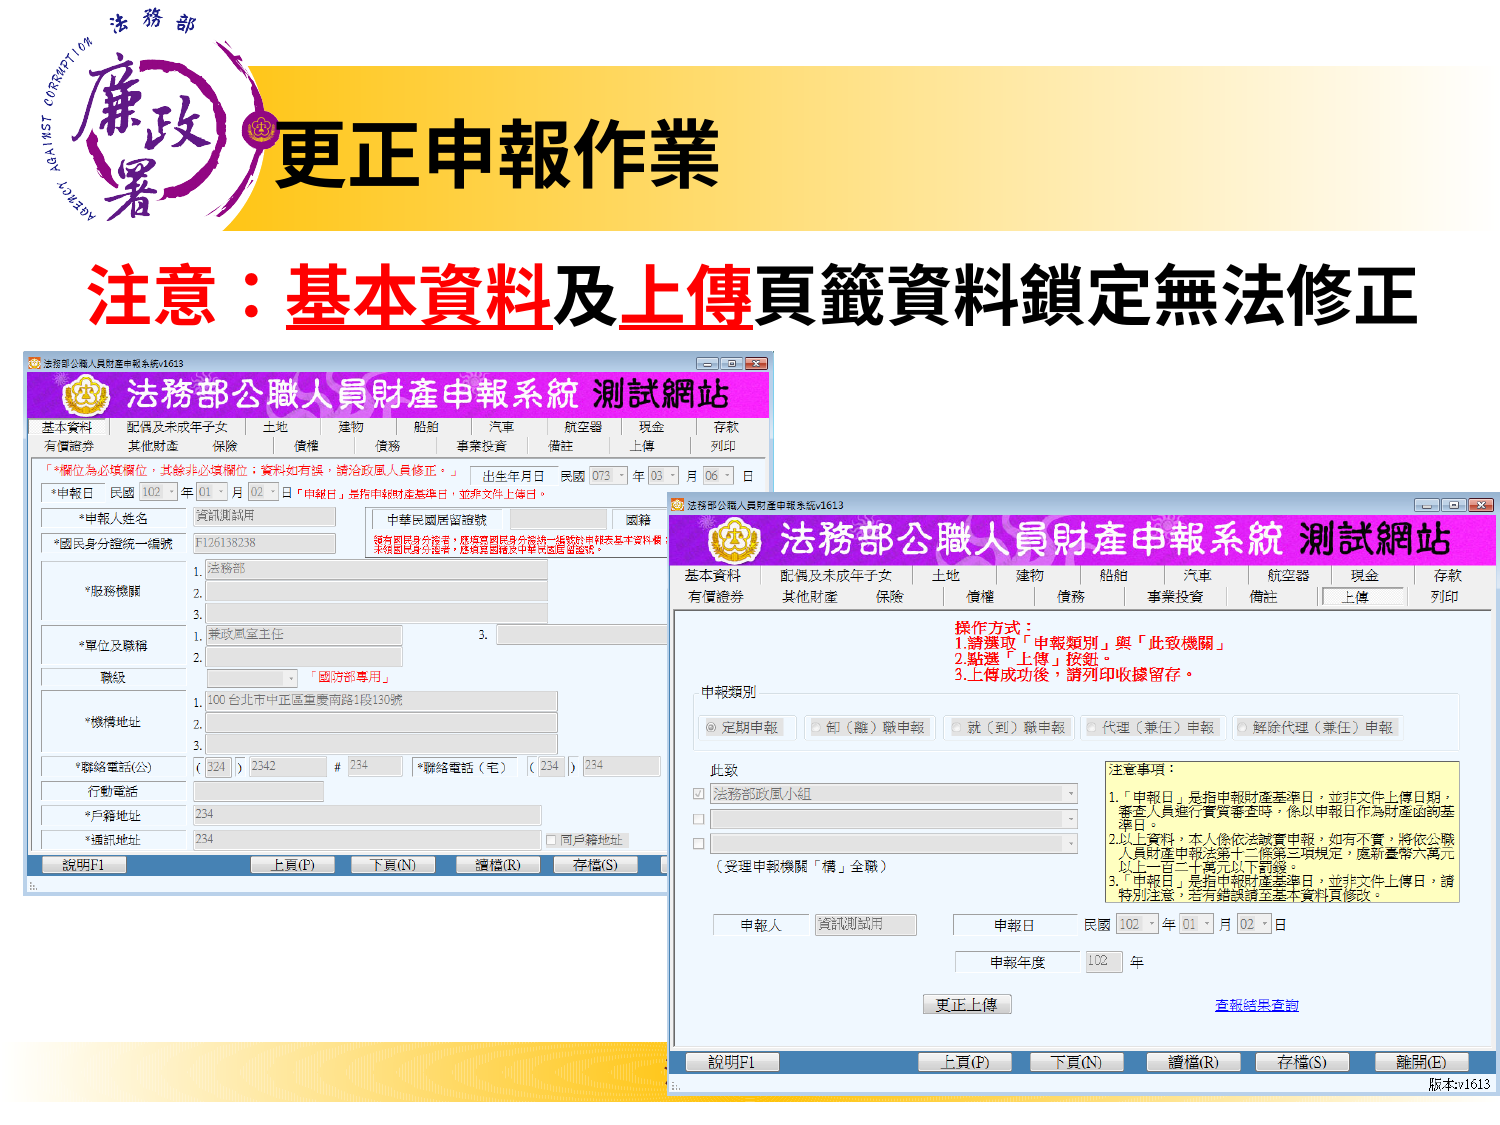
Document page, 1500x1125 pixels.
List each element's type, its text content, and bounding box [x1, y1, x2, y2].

text_box 法務部廉政署 [513, 1046, 989, 1107]
picture [23, 351, 1500, 1096]
title 更正申報作業 [257, 70, 1426, 235]
text_box 注意：基本資料及上傳頁籤資料鎖定無法修正 [70, 246, 1436, 341]
